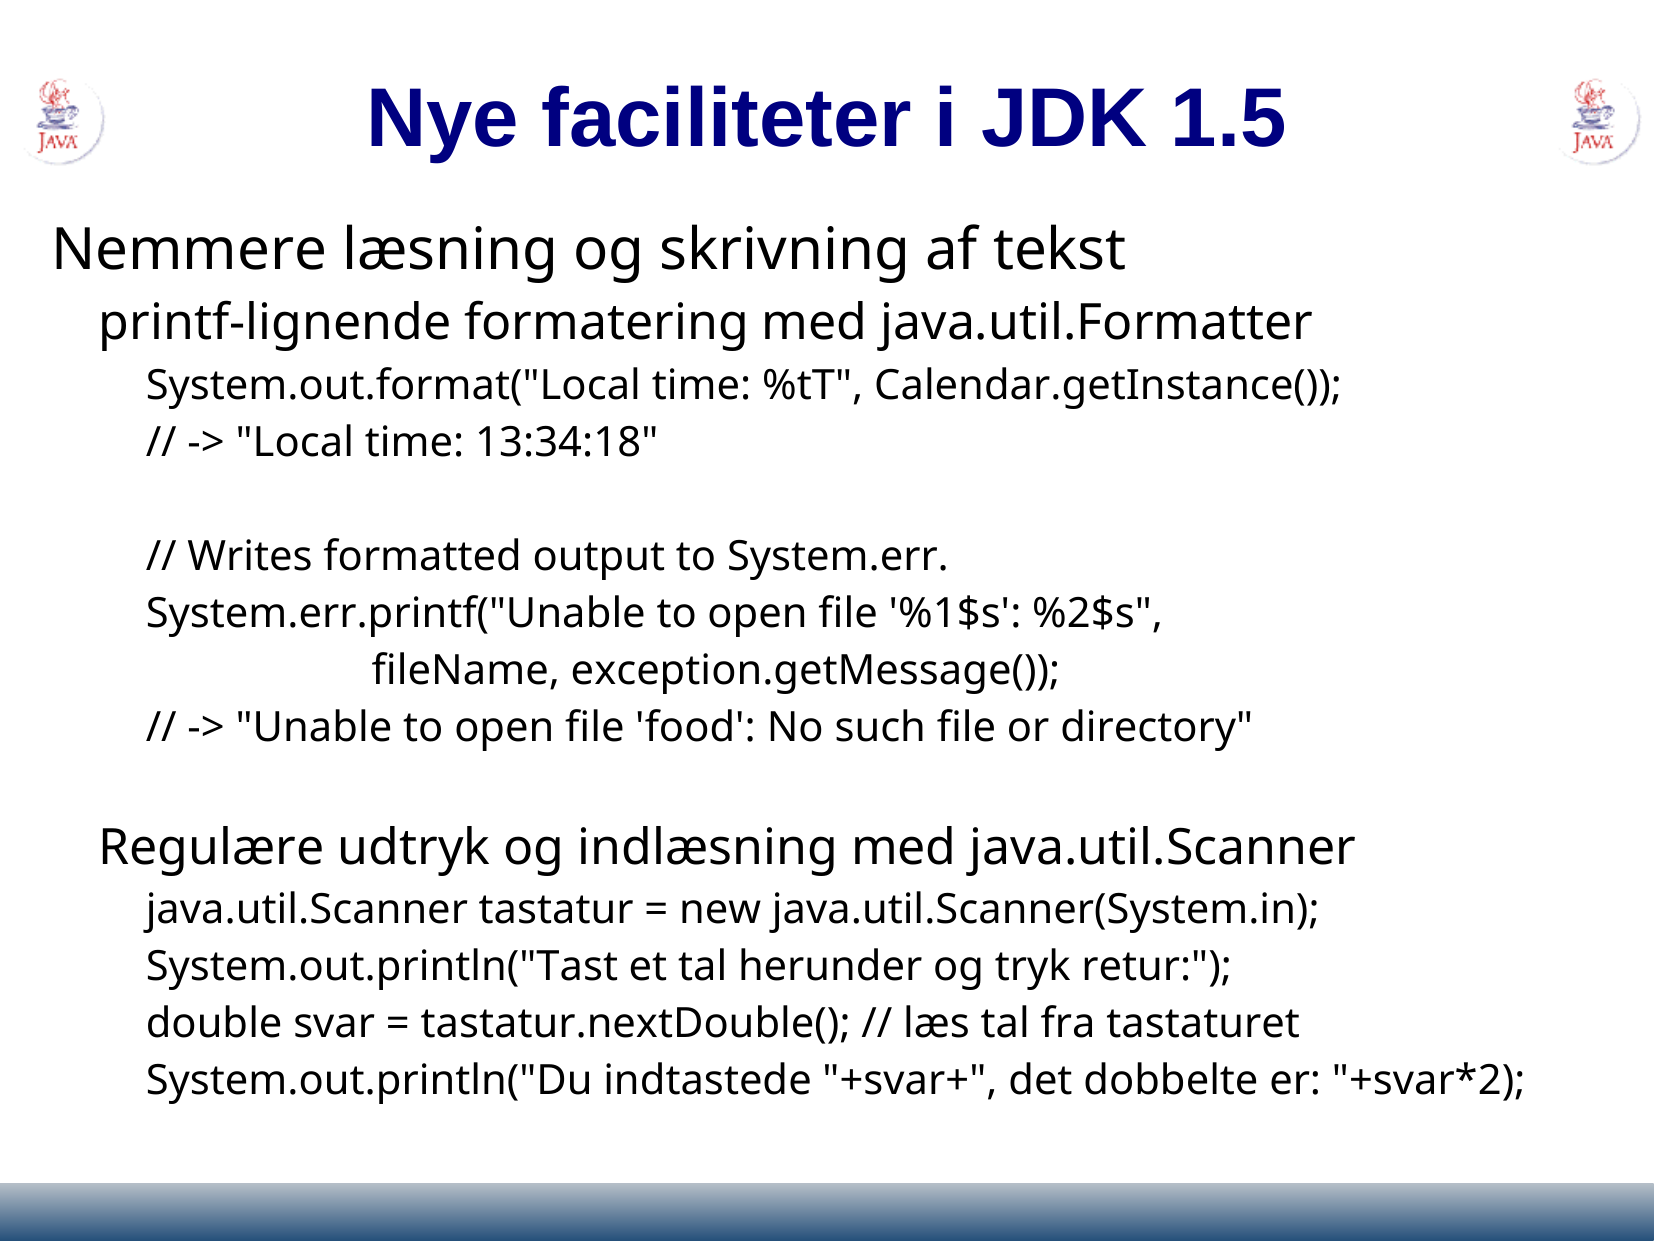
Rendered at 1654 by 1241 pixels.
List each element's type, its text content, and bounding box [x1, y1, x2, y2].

picture [10, 71, 105, 169]
picture [1549, 71, 1645, 169]
title Nye faciliteter i JDK 1.5 [105, 14, 1549, 207]
list Nemmere læsning og skrivning af tekst printf-lignende formatering med java.util.Formatter System.out.format("Local time: %tT", Calendar.getInstance()); // -> "Local time: 13:34:18" // Writes formatted output to System.err. System.err.printf("Unable to open file '%1$s': %2$s", fileName, exception.getMessage()); // -> "Unable to open file 'food': No such file or directory" Regulære udtryk og indlæsning med java.util.Scanner java.util.Scanner tastatur = new java.util.Scanner(System.in); System.out.println("Tast et tal herunder og tryk retur:"); double svar = tastatur.nextDouble(); // læs tal fra tastaturet System.out.println("Du indtastede "+svar+", det dobbelte er: "+svar*2); [39, 207, 1573, 1241]
